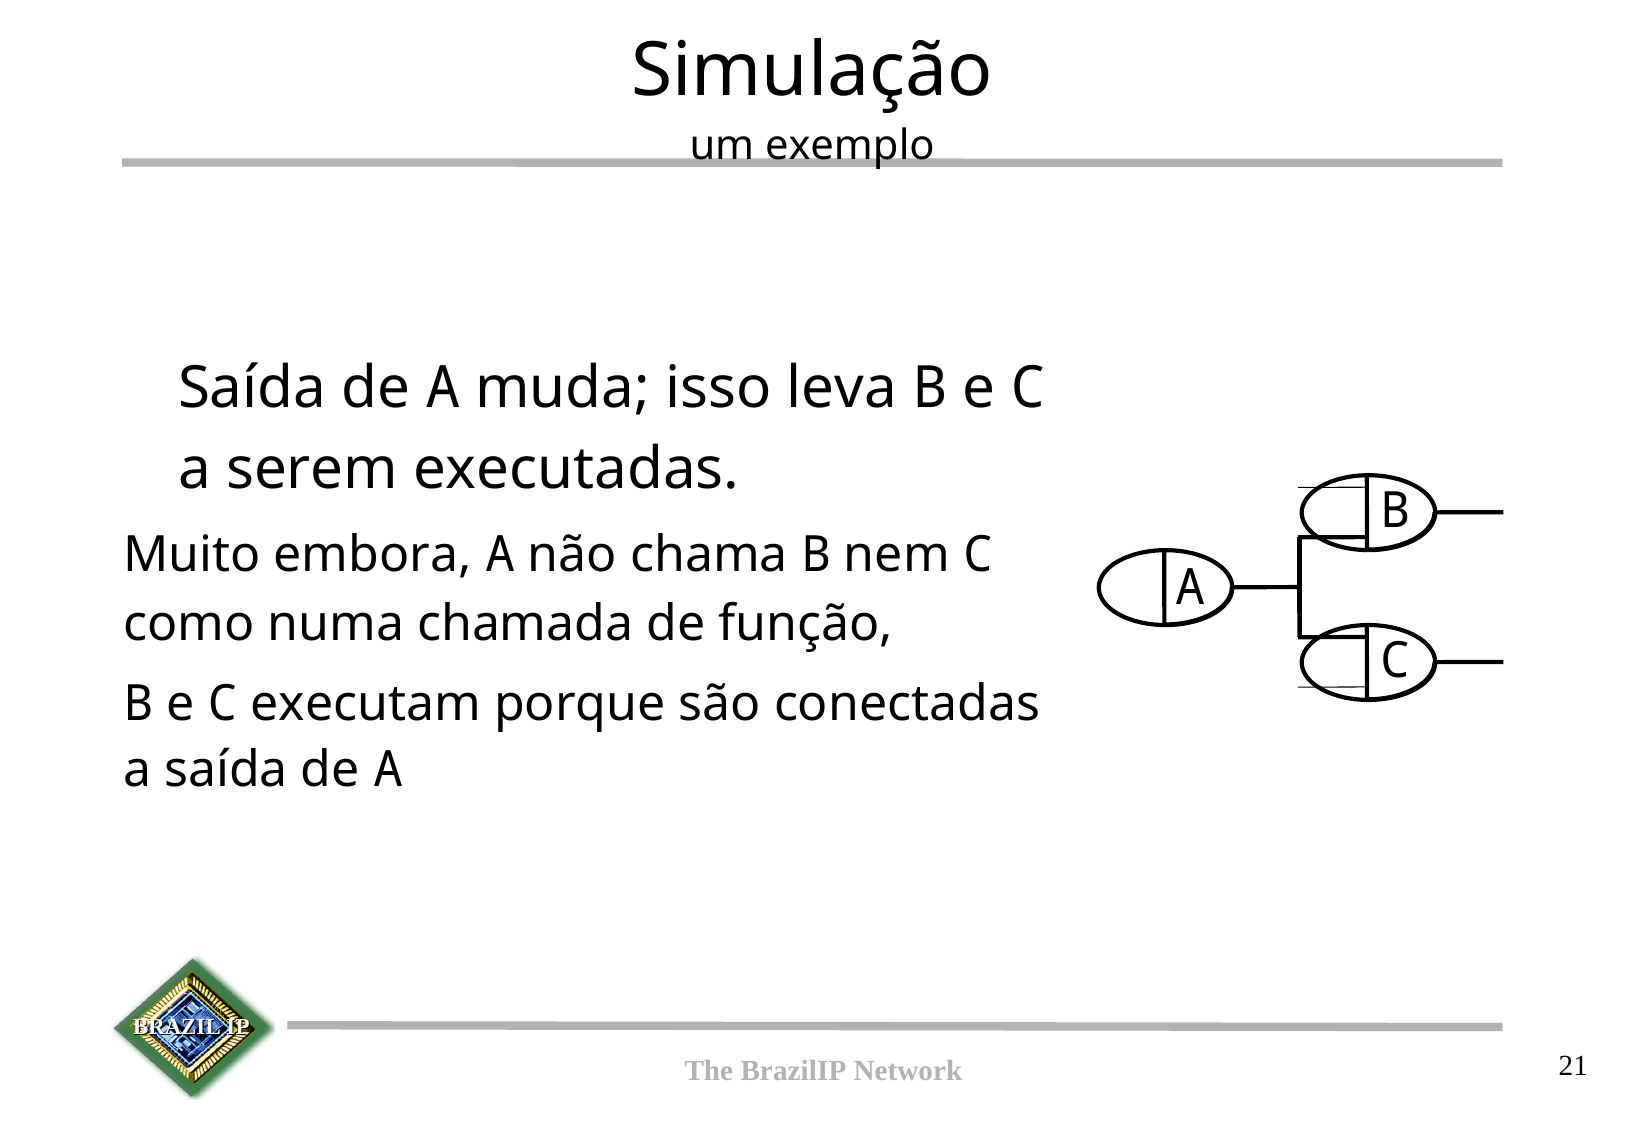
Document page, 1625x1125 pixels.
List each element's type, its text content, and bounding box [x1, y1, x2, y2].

text_box A [1175, 557, 1206, 617]
list Saída de A muda; isso leva B e C a serem executadas. Muito embora, A não chama B nem C como numa chamada de função, B e C executam porque são conectadas a saída de A [108, 337, 1084, 1013]
picture [108, 1013, 275, 1100]
text_box B [1380, 480, 1411, 540]
text_box C [1380, 630, 1411, 690]
title Simulação um exemplo [121, 15, 1503, 172]
